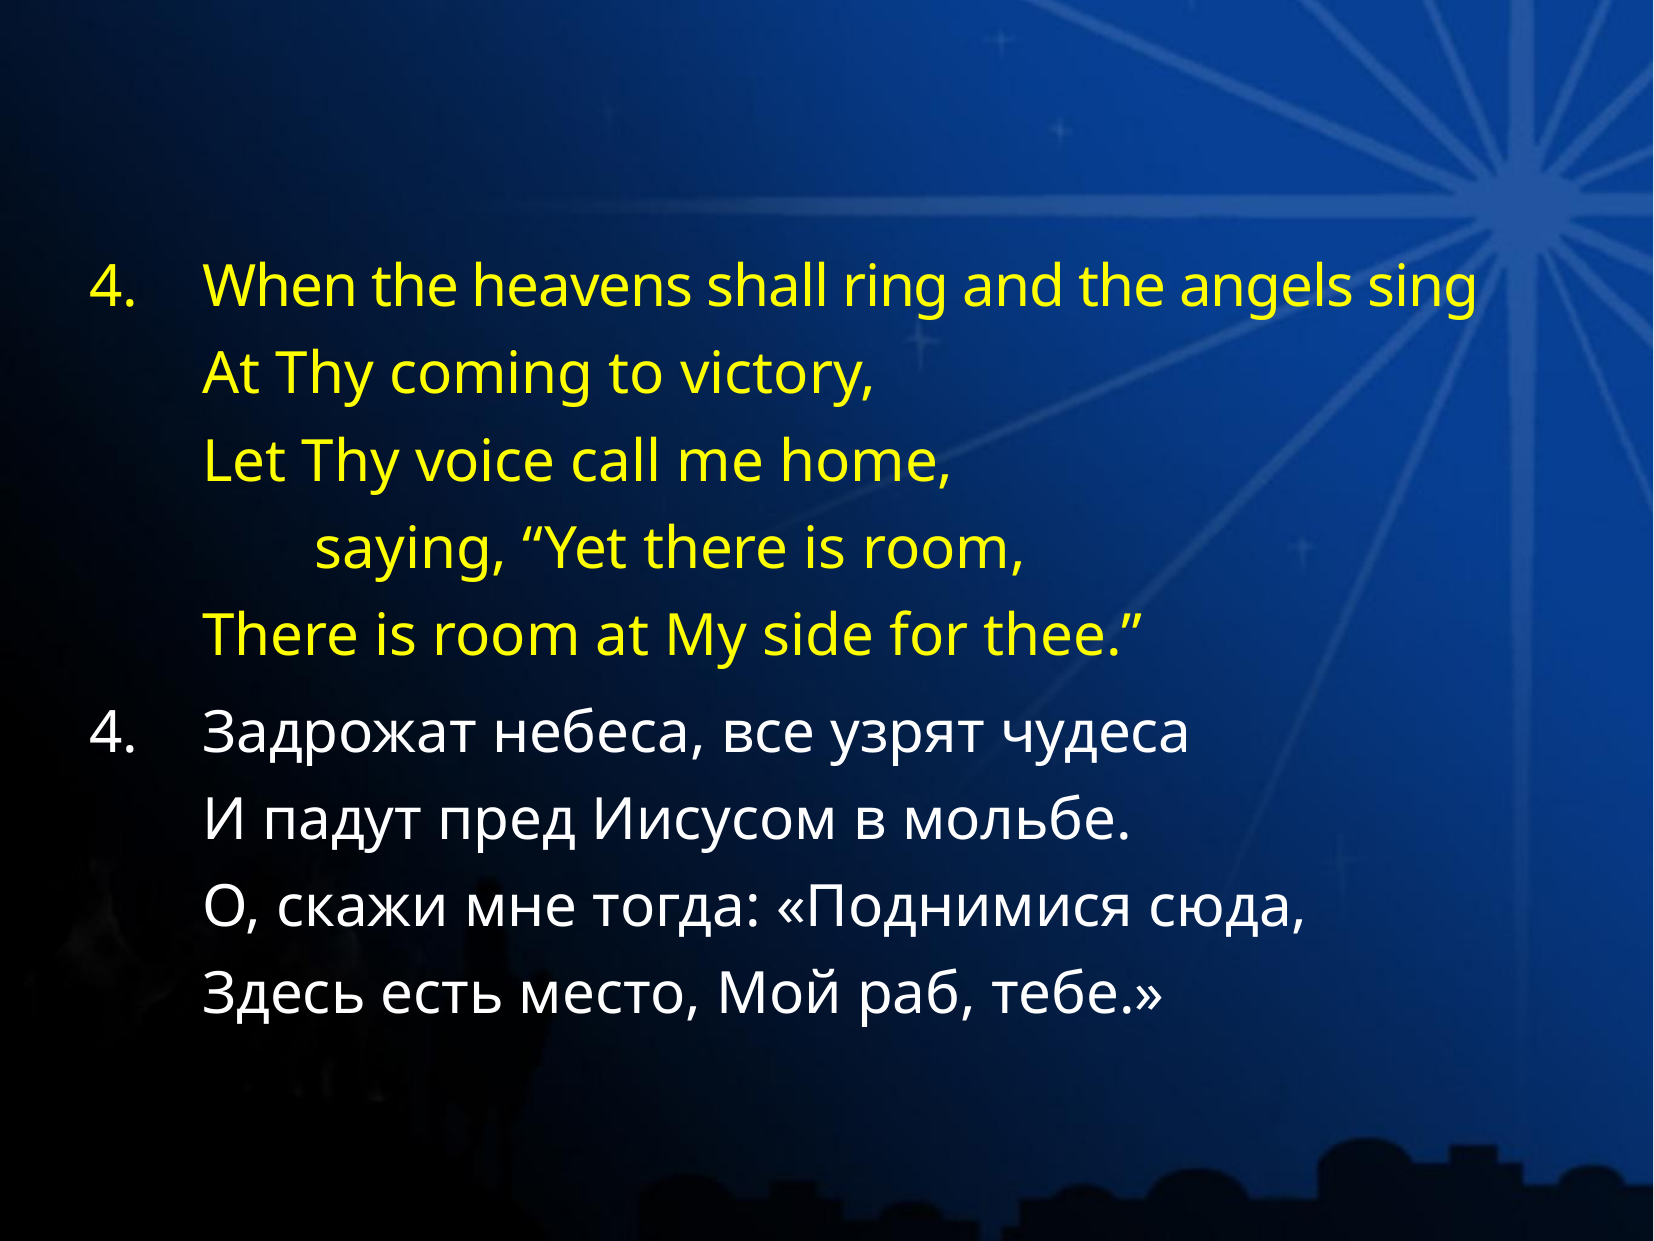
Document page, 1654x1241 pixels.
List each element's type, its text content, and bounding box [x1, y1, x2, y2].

text_box 4. When the heavens shall ring and the angels sing At Thy coming to victory, Let Thy voice call me home, saying, “Yet there is room, There is room at My side for thee.” [75, 150, 1653, 713]
text_box 4. Задрожат небеса, все узрят чудеса И падут пред Иисусом в мольбе. О, скажи мне тогда: «Поднимися сюда, Здесь есть место, Мой раб, тебе.» [75, 675, 1576, 1163]
picture [0, 0, 1654, 1241]
